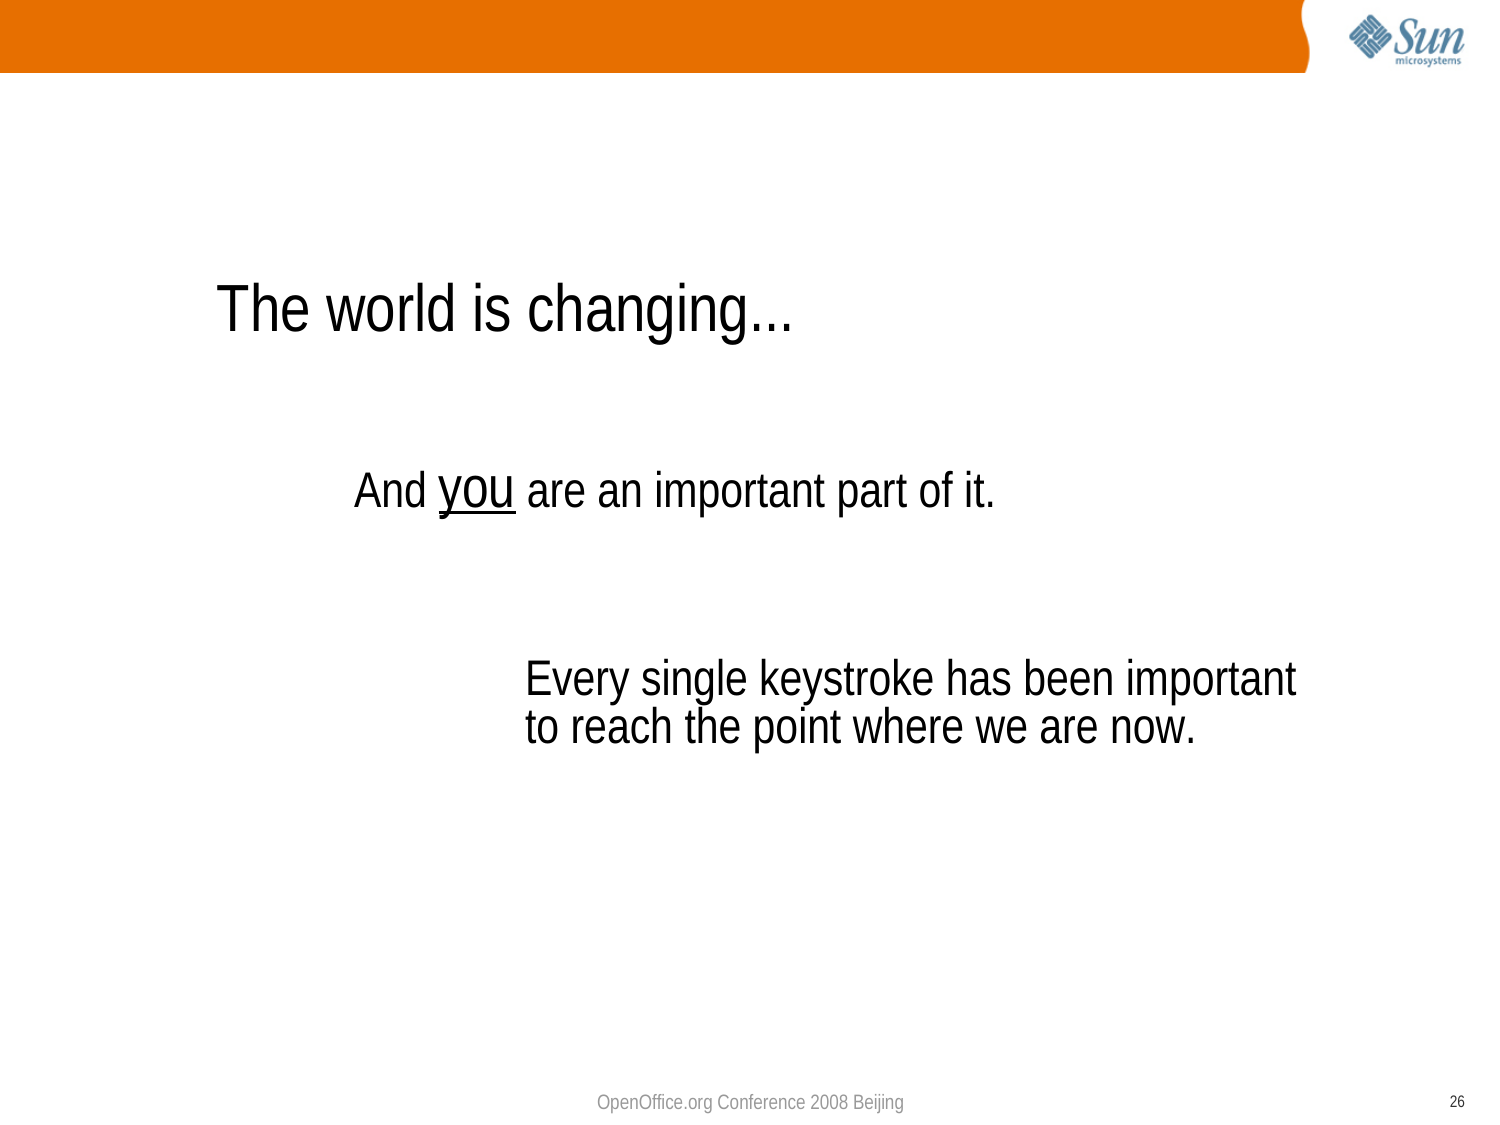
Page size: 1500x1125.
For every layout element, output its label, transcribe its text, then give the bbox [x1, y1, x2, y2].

text_box And you are an important part of it. [354, 462, 1440, 529]
picture [0, 0, 1500, 73]
text_box Every single keystroke has been important to reach the point where we are now. [525, 656, 1317, 761]
text_box The world is changing... [216, 279, 1386, 355]
